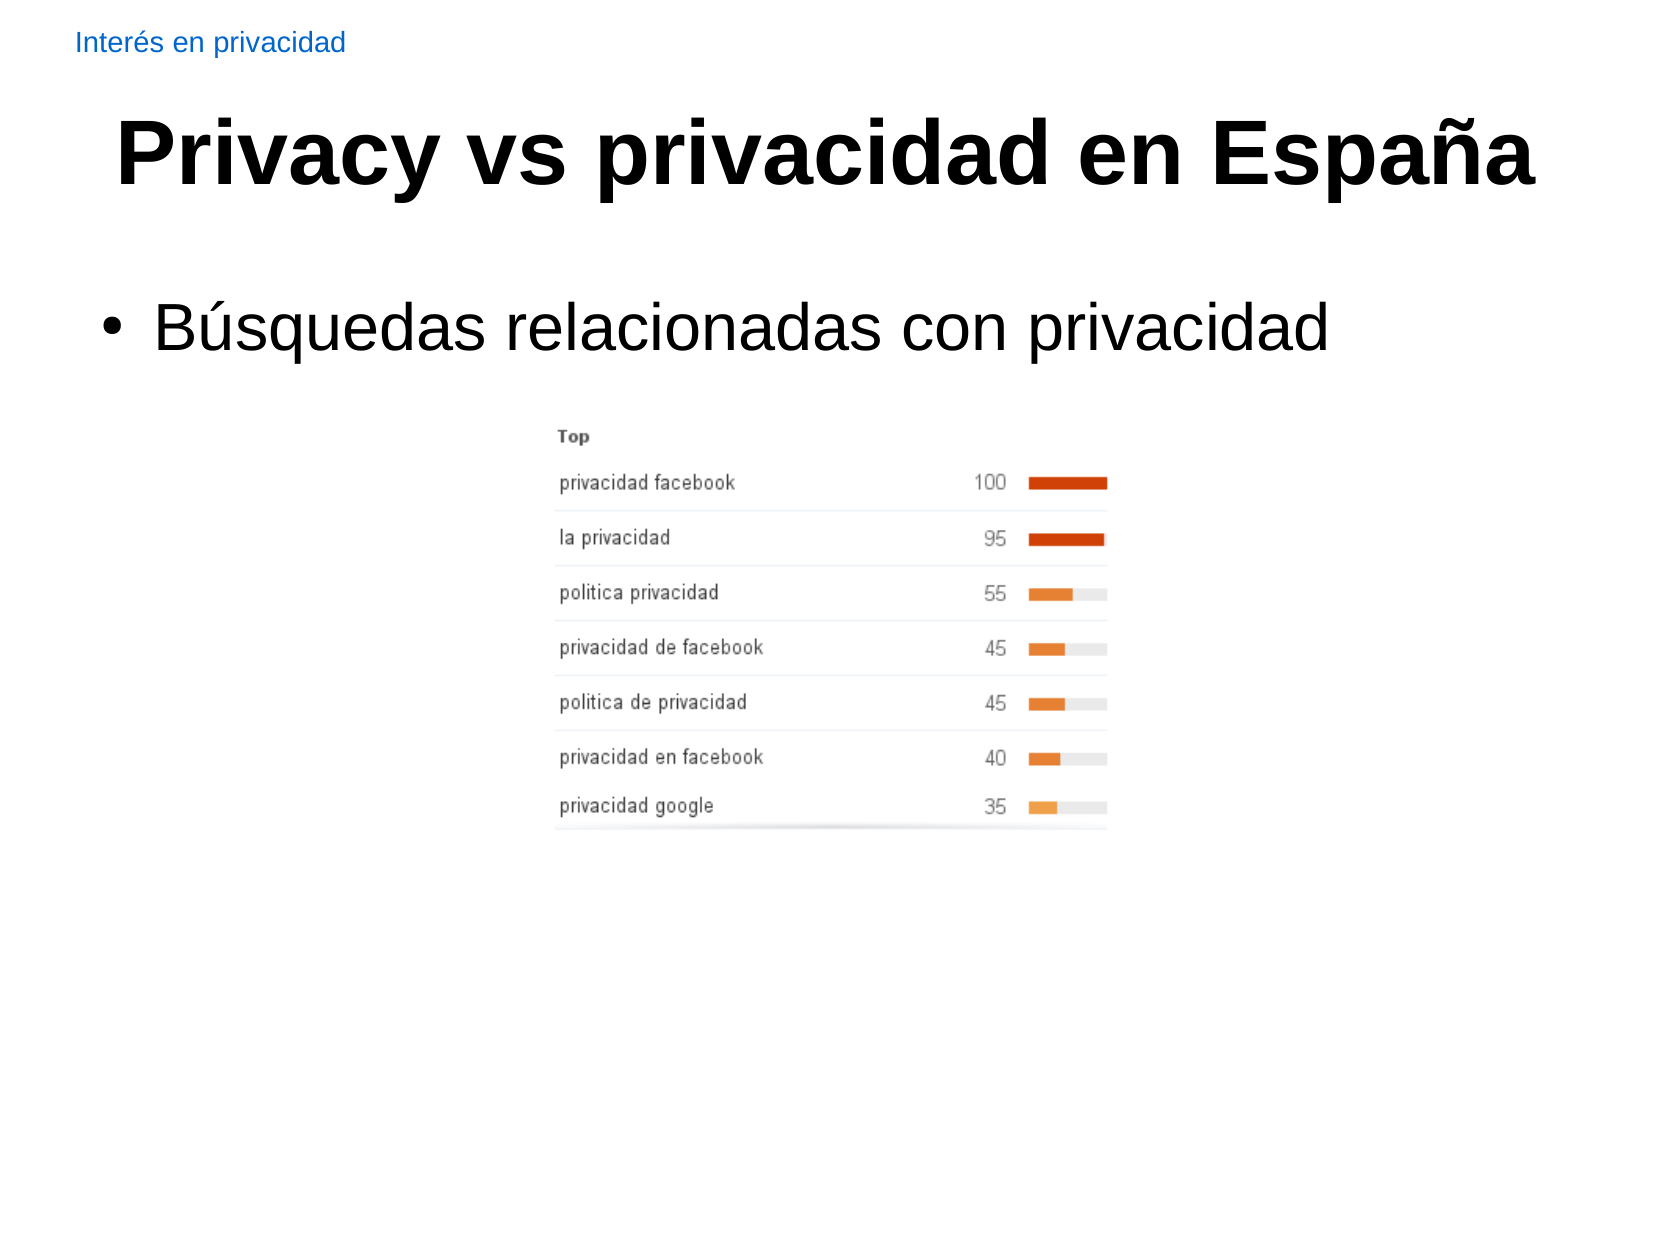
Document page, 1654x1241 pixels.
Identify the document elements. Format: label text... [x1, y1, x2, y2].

list Búsquedas relacionadas con privacidad [82, 290, 1571, 1010]
picture [533, 424, 1120, 841]
text_box Interés en privacidad [60, 18, 451, 66]
title Privacy vs privacidad en España [82, 49, 1571, 257]
